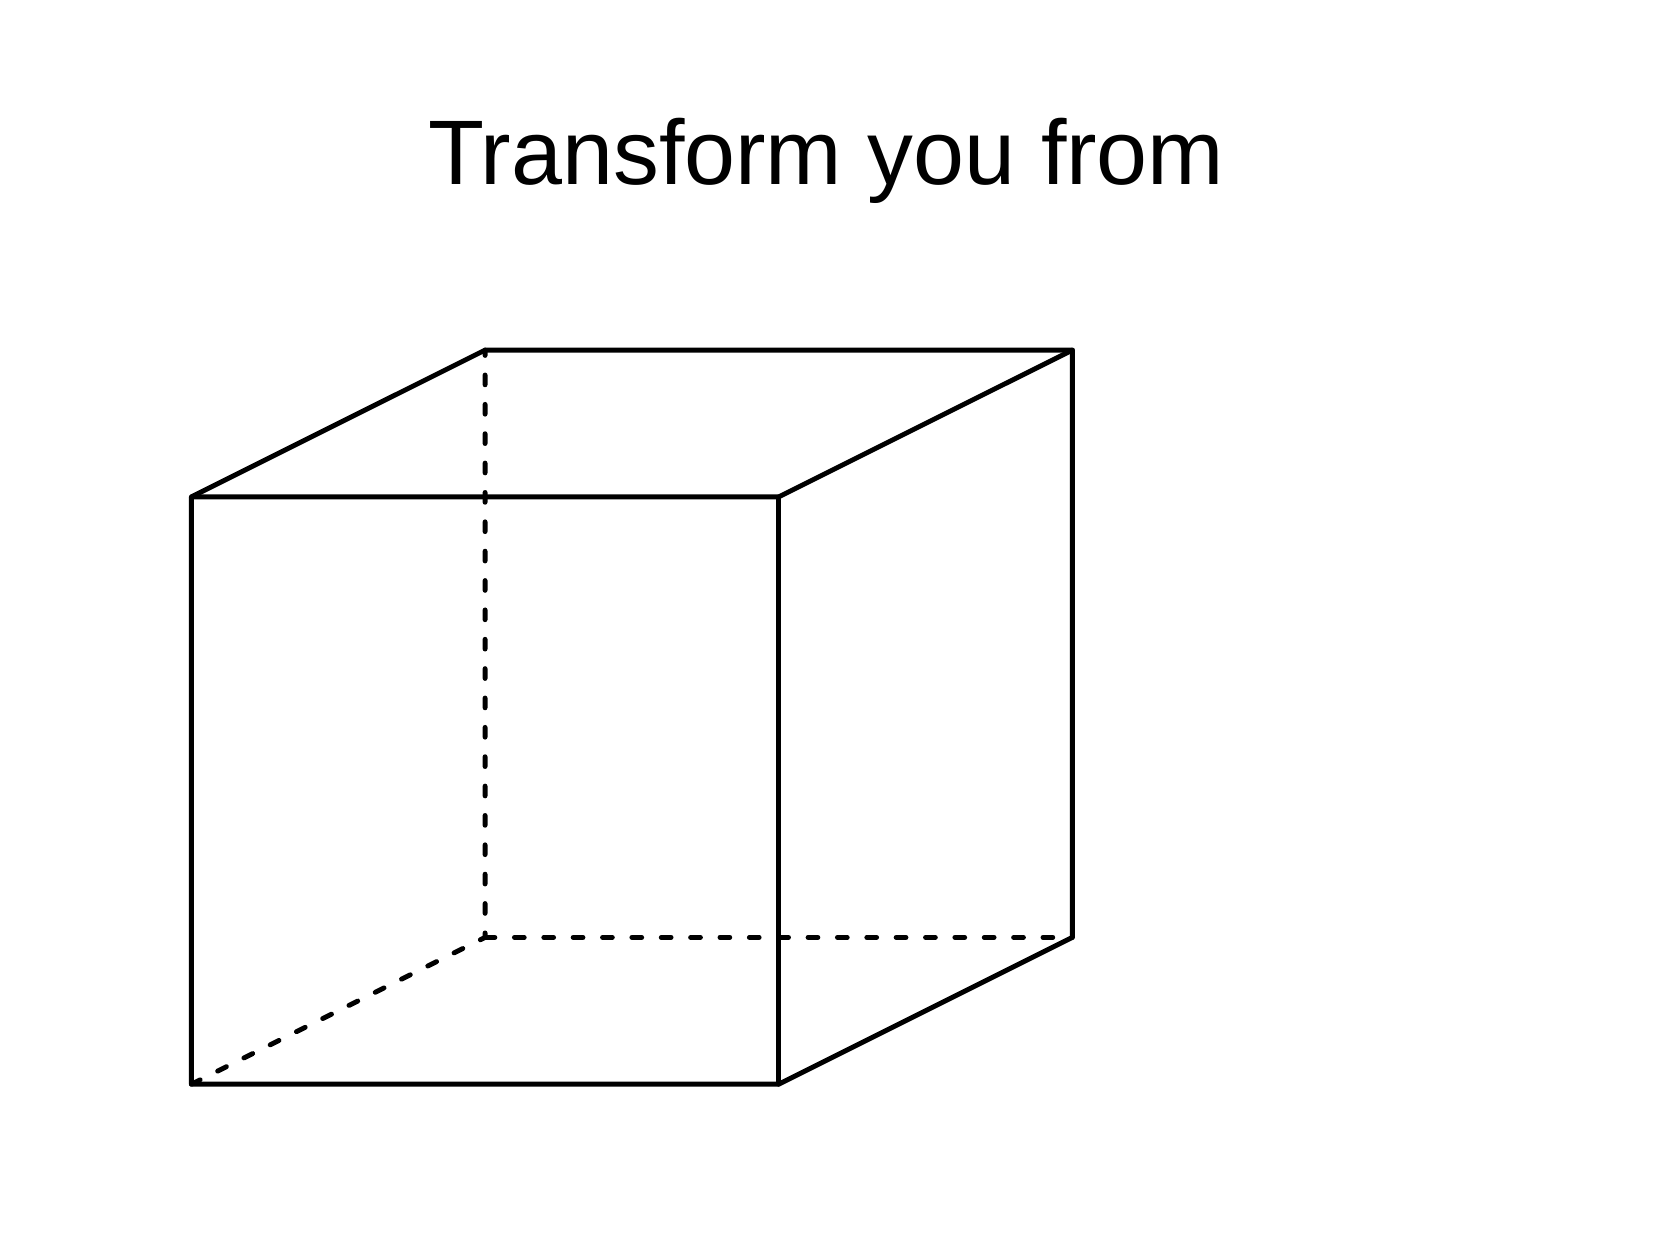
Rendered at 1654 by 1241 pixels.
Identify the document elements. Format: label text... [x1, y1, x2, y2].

title Transform you from [82, 49, 1571, 257]
picture [188, 347, 1075, 1087]
